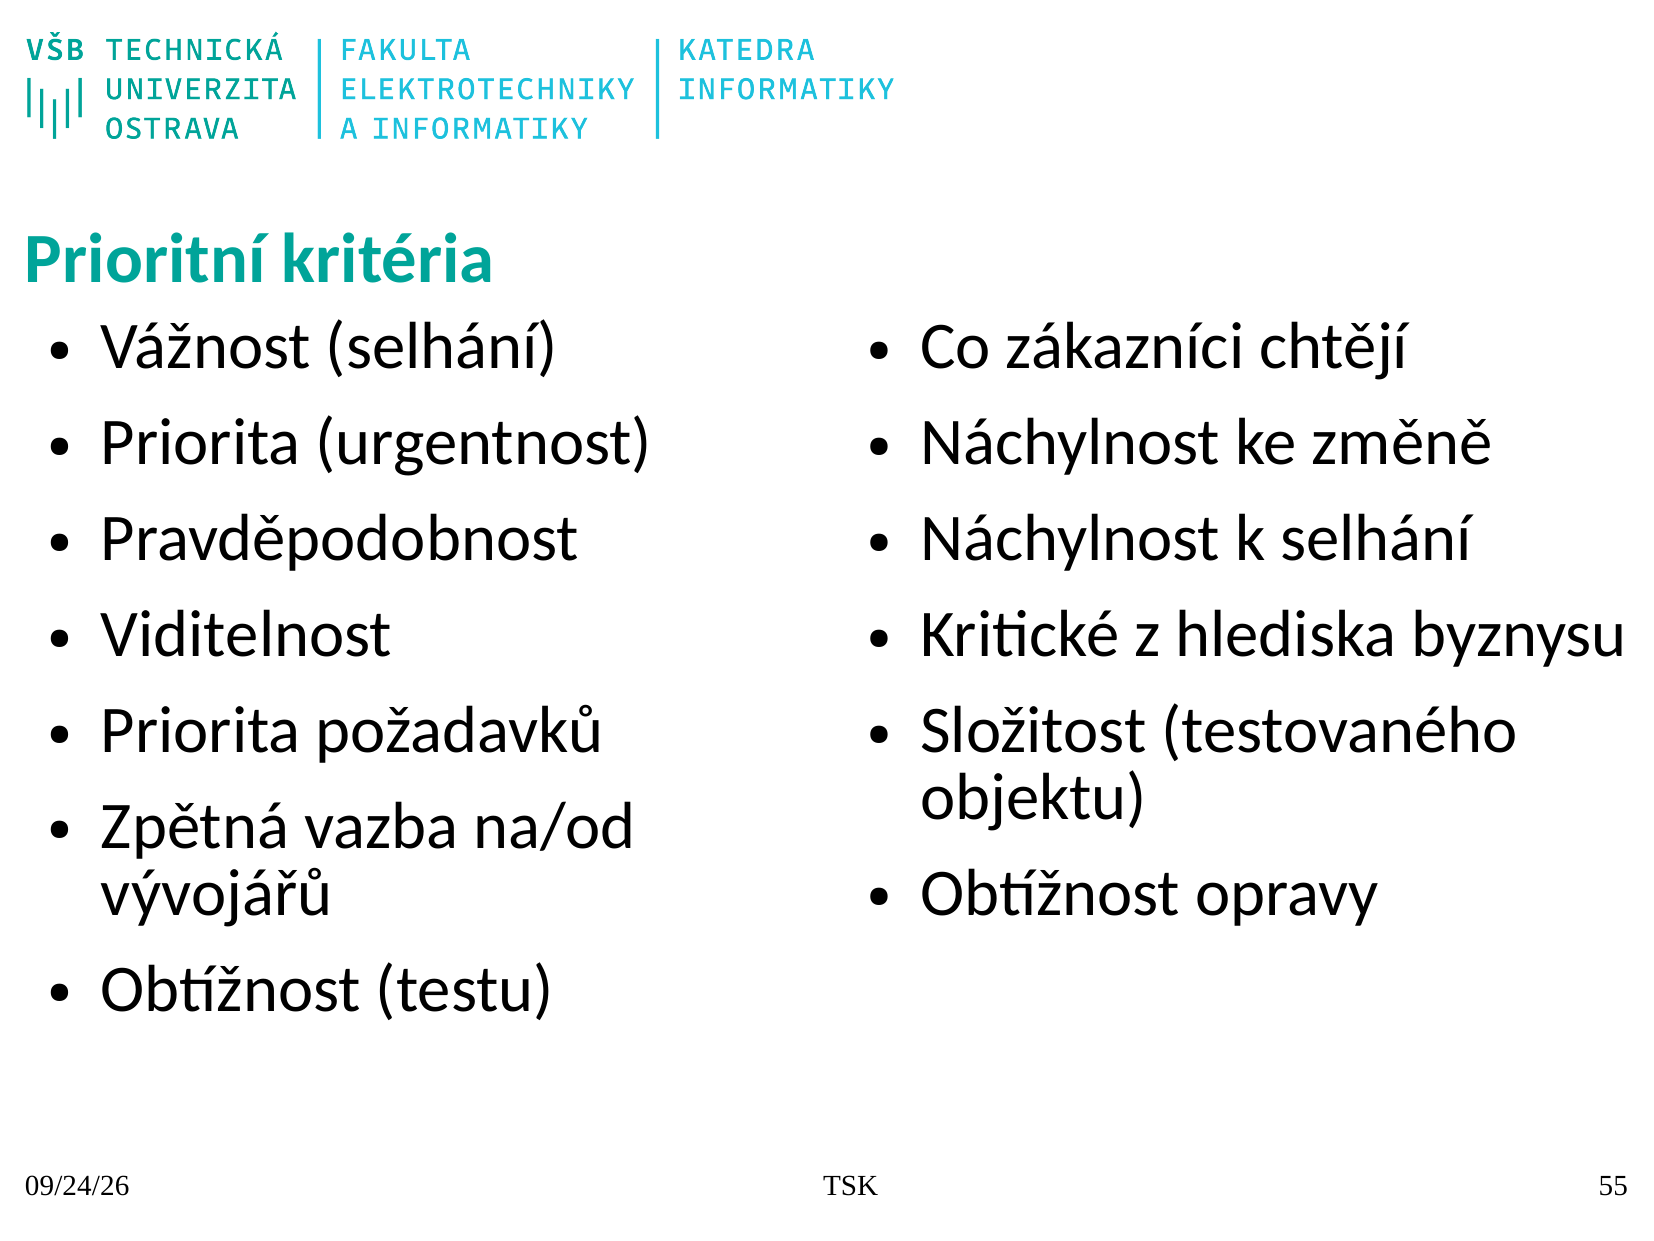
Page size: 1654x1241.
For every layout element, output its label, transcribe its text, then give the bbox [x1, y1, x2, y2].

title Prioritní kritéria [24, 169, 1629, 300]
list Vážnost (selhání) Priorita (urgentnost) Pravděpodobnost Viditelnost Priorita požadavků Zpětná vazba na/od vývojářů Obtížnost (testu) [30, 318, 811, 1146]
picture [26, 31, 894, 139]
list Co zákazníci chtějí Náchylnost ke změně Náchylnost k selhání Kritické z hlediska byznysu Složitost (testovaného objektu) Obtížnost opravy [849, 318, 1630, 1146]
